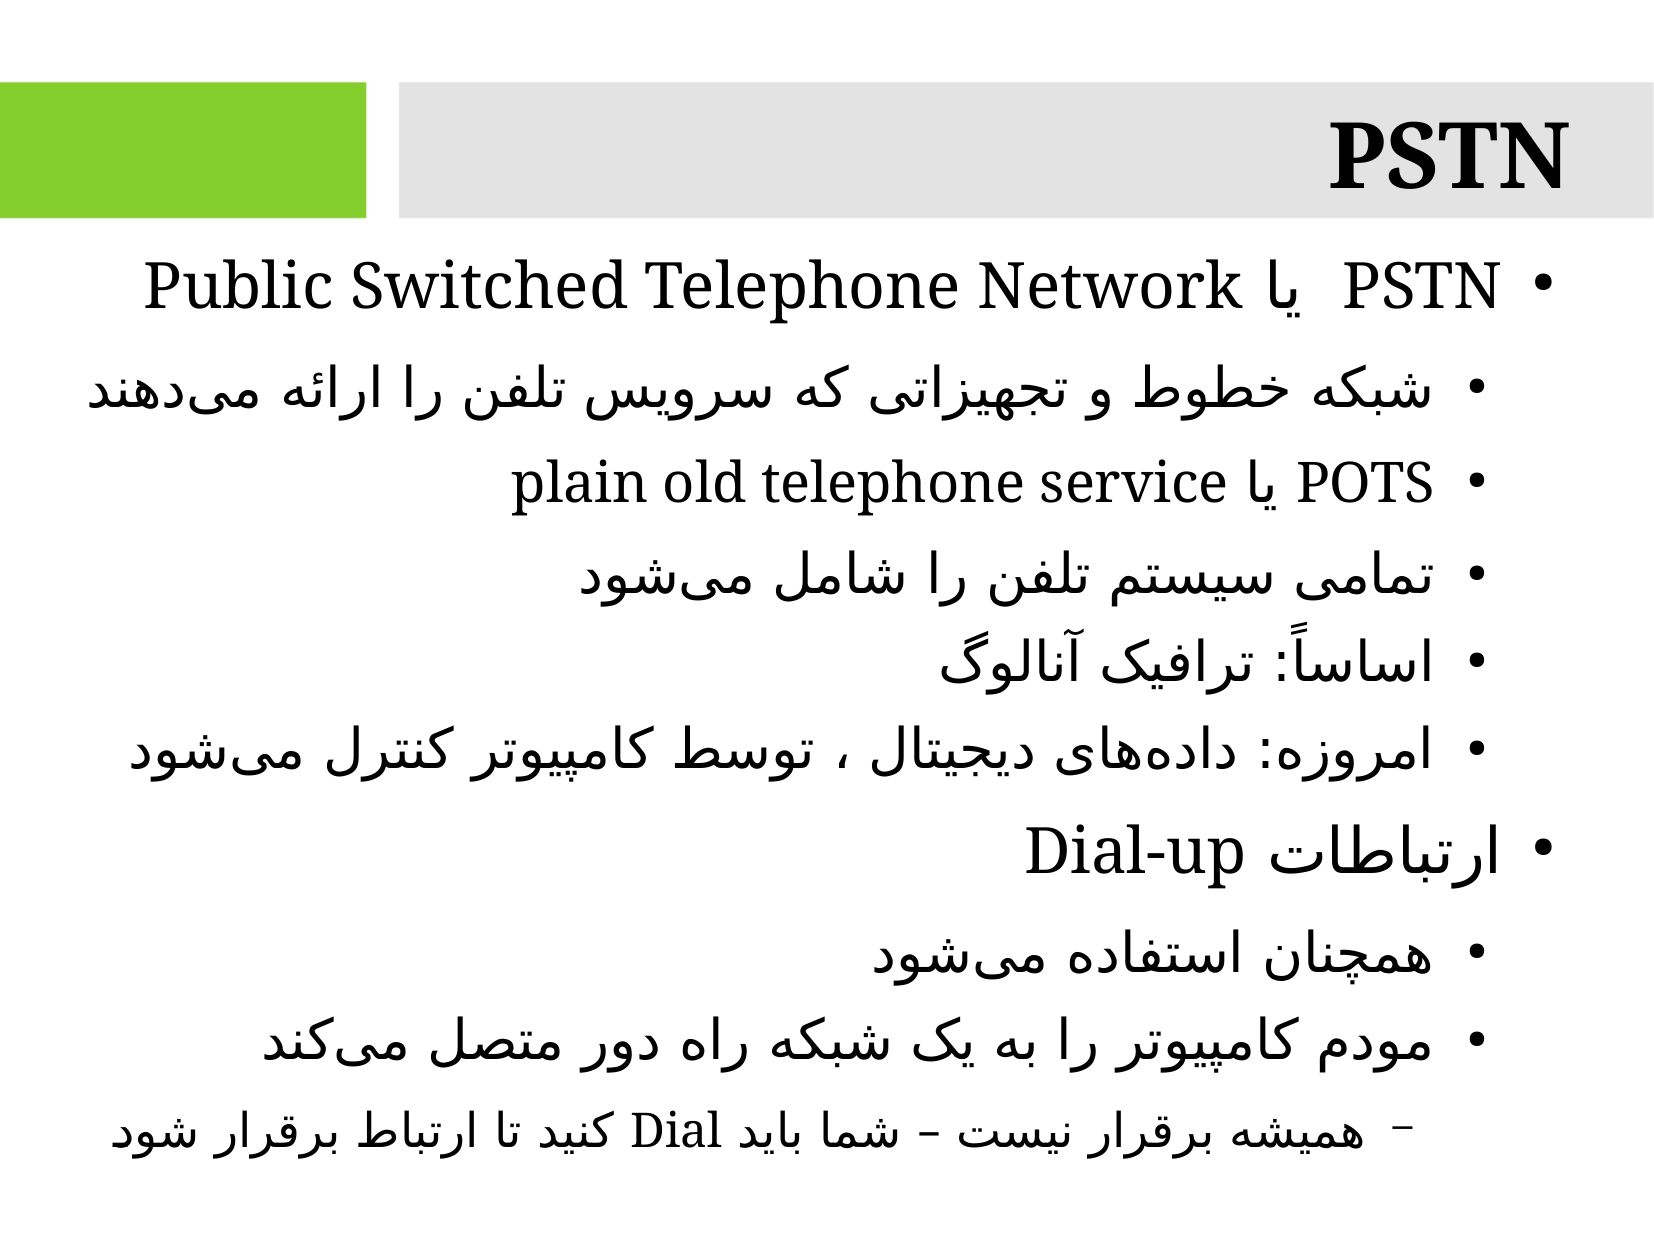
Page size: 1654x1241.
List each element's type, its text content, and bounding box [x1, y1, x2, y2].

title PSTN [82, 49, 1571, 240]
picture [0, 0, 1654, 1241]
list PSTN یا Public Switched Telephone Network شبکه خطوط و تجهیزاتی که سرویس تلفن را ارائه می‌دهند POTS یا plain old telephone service تمامی سیستم تلفن را شامل می‌شود اساساً: ترافیک آنالوگ امروزه: داده‌های دیجیتال ، توسط کامپیوتر کنترل می‌شود ارتباطات Dial-up همچنان استفاده می‌شود مودم کامپیوتر را به یک شبکه راه دور متصل می‌کند همیشه برقرار نیست – شما باید Dial کنید تا ارتباط برقرار شود [82, 240, 1571, 1186]
